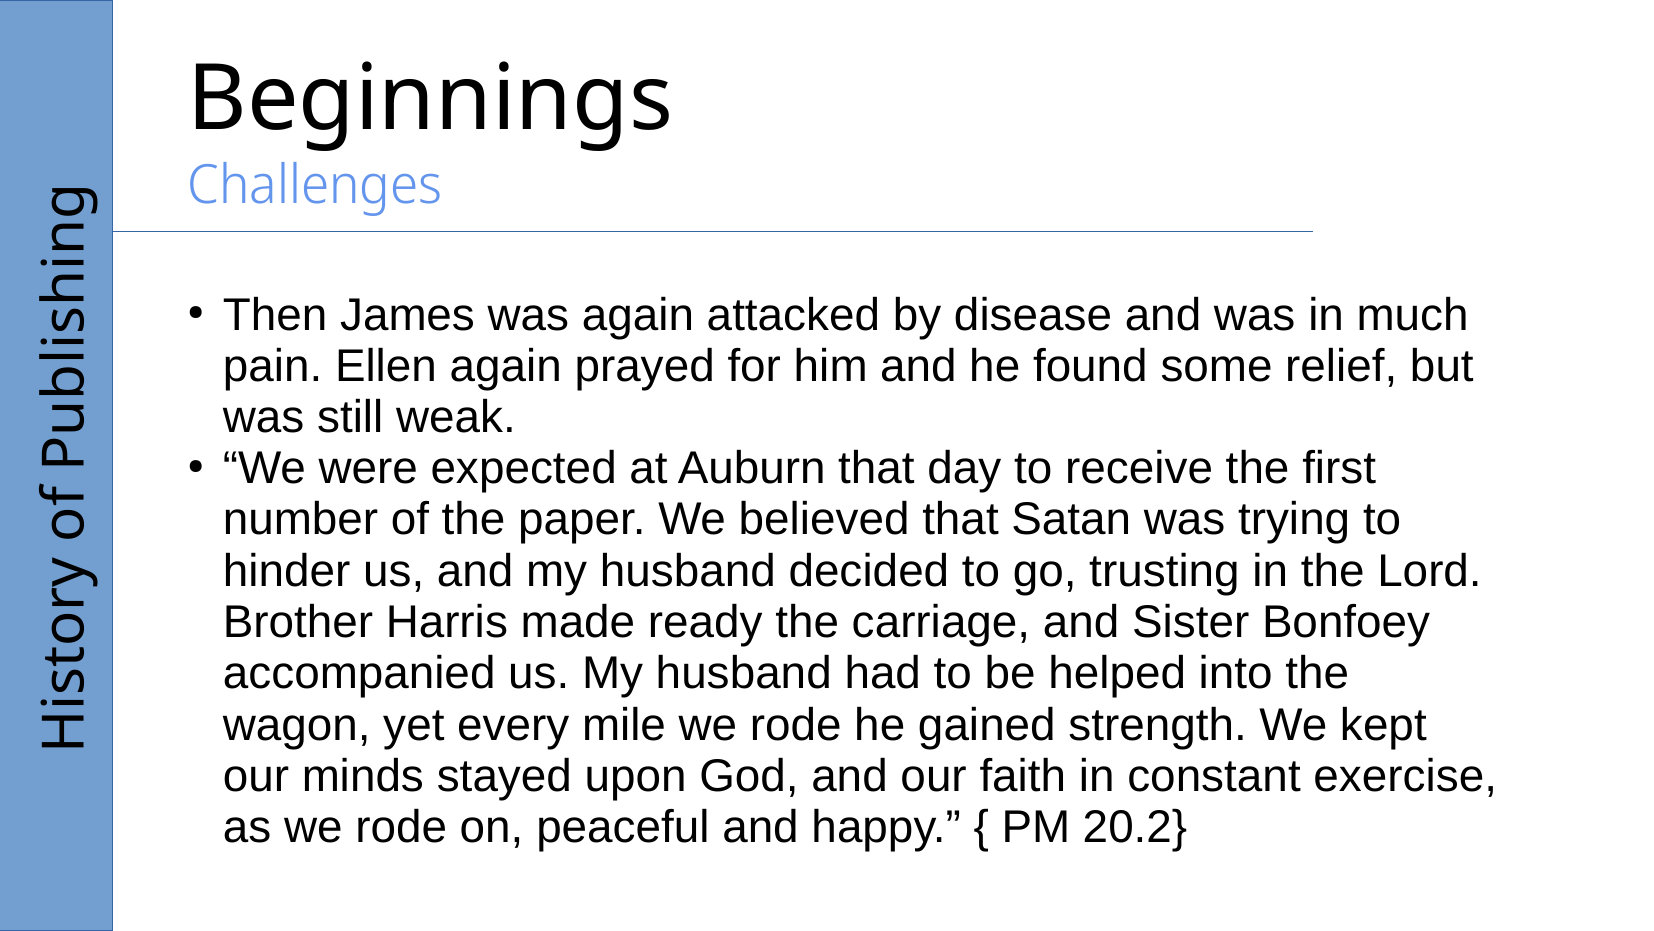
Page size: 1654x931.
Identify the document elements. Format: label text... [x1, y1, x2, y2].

title Challenges [187, 125, 1571, 239]
text_box [0, 0, 113, 931]
subtitle Then James was again attacked by disease and was in much pain. Ellen again prayed for him and he found some relief, but was still weak. “We were expected at Auburn that day to receive the first number of the paper. We believed that Satan was trying to hinder us, and my husband decided to go, trusting in the Lord. Brother Harris made ready the carriage, and Sister Bonfoey accompanied us. My husband had to be helped into the wagon, yet every mile we rode he gained strength. We kept our minds stayed upon God, and our faith in constant exercise, as we rode on, peaceful and happy.” { PM 20.2} [187, 288, 1501, 853]
text_box History of Publishing [13, 37, 105, 901]
title Beginnings [187, 33, 1571, 125]
